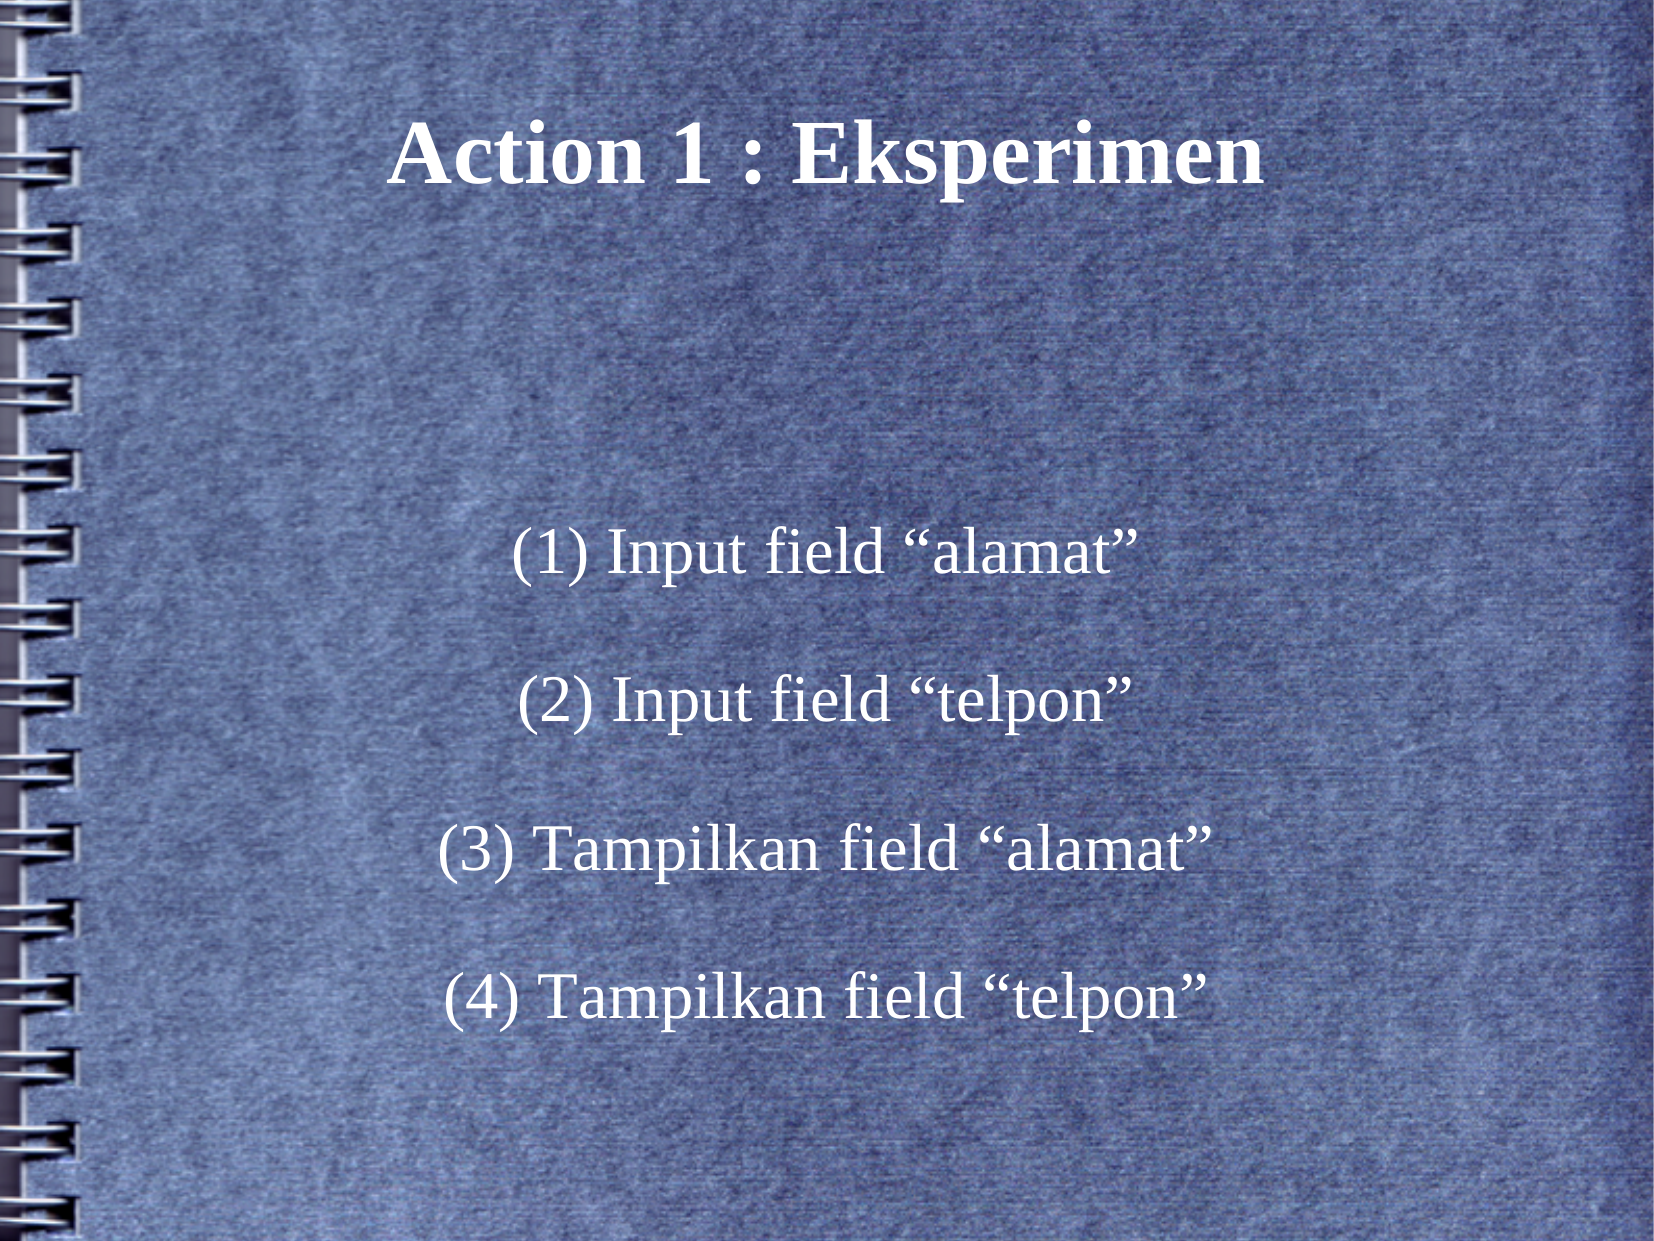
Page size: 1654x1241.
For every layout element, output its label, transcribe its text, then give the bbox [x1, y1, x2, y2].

picture [0, 0, 1654, 1241]
subtitle (1) Input field “alamat” (2) Input field “telpon” (3) Tampilkan field “alamat” (4) Tampilkan field “telpon” [82, 297, 1571, 1102]
title Action 1 : Eksperimen [82, 56, 1571, 250]
